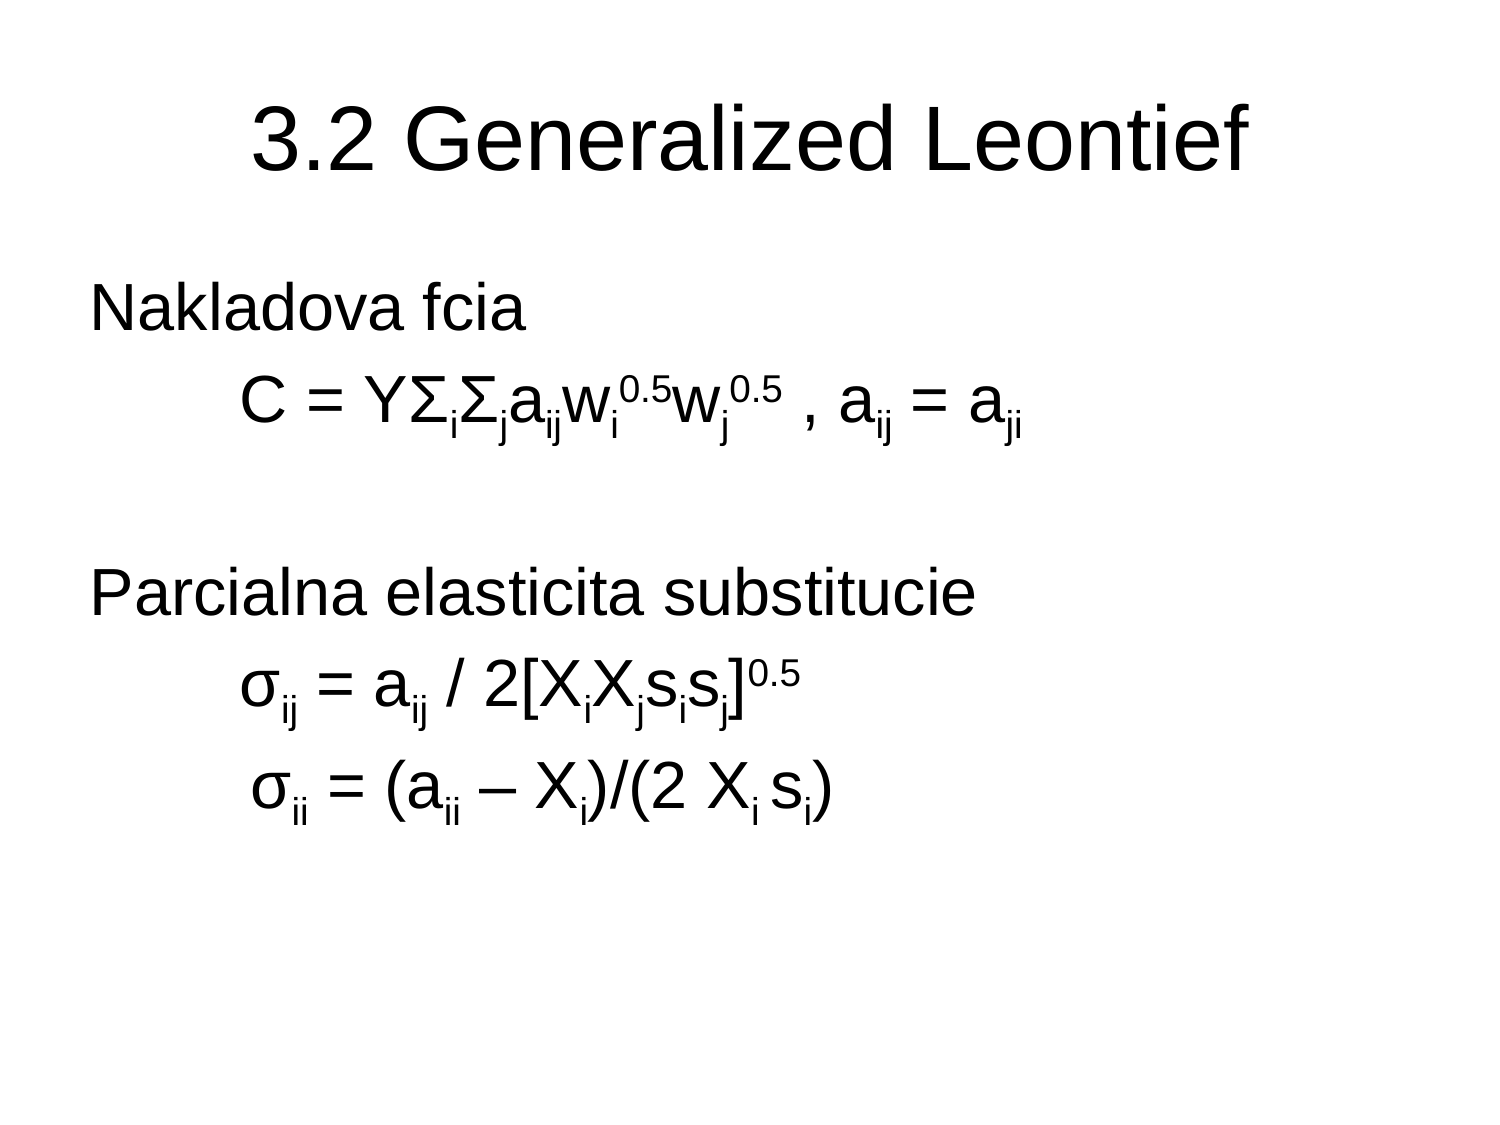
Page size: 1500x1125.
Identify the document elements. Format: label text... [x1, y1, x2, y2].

list Nakladova fcia C = YΣiΣjaijwi0.5wj0.5 , aij = aji Parcialna elasticita substitucie σij = aij / 2[XiXjsisj]0.5 σii = (aii – Xi)/(2 Xi si) [75, 262, 1426, 1006]
title 3.2 Generalized Leontief [75, 45, 1426, 233]
